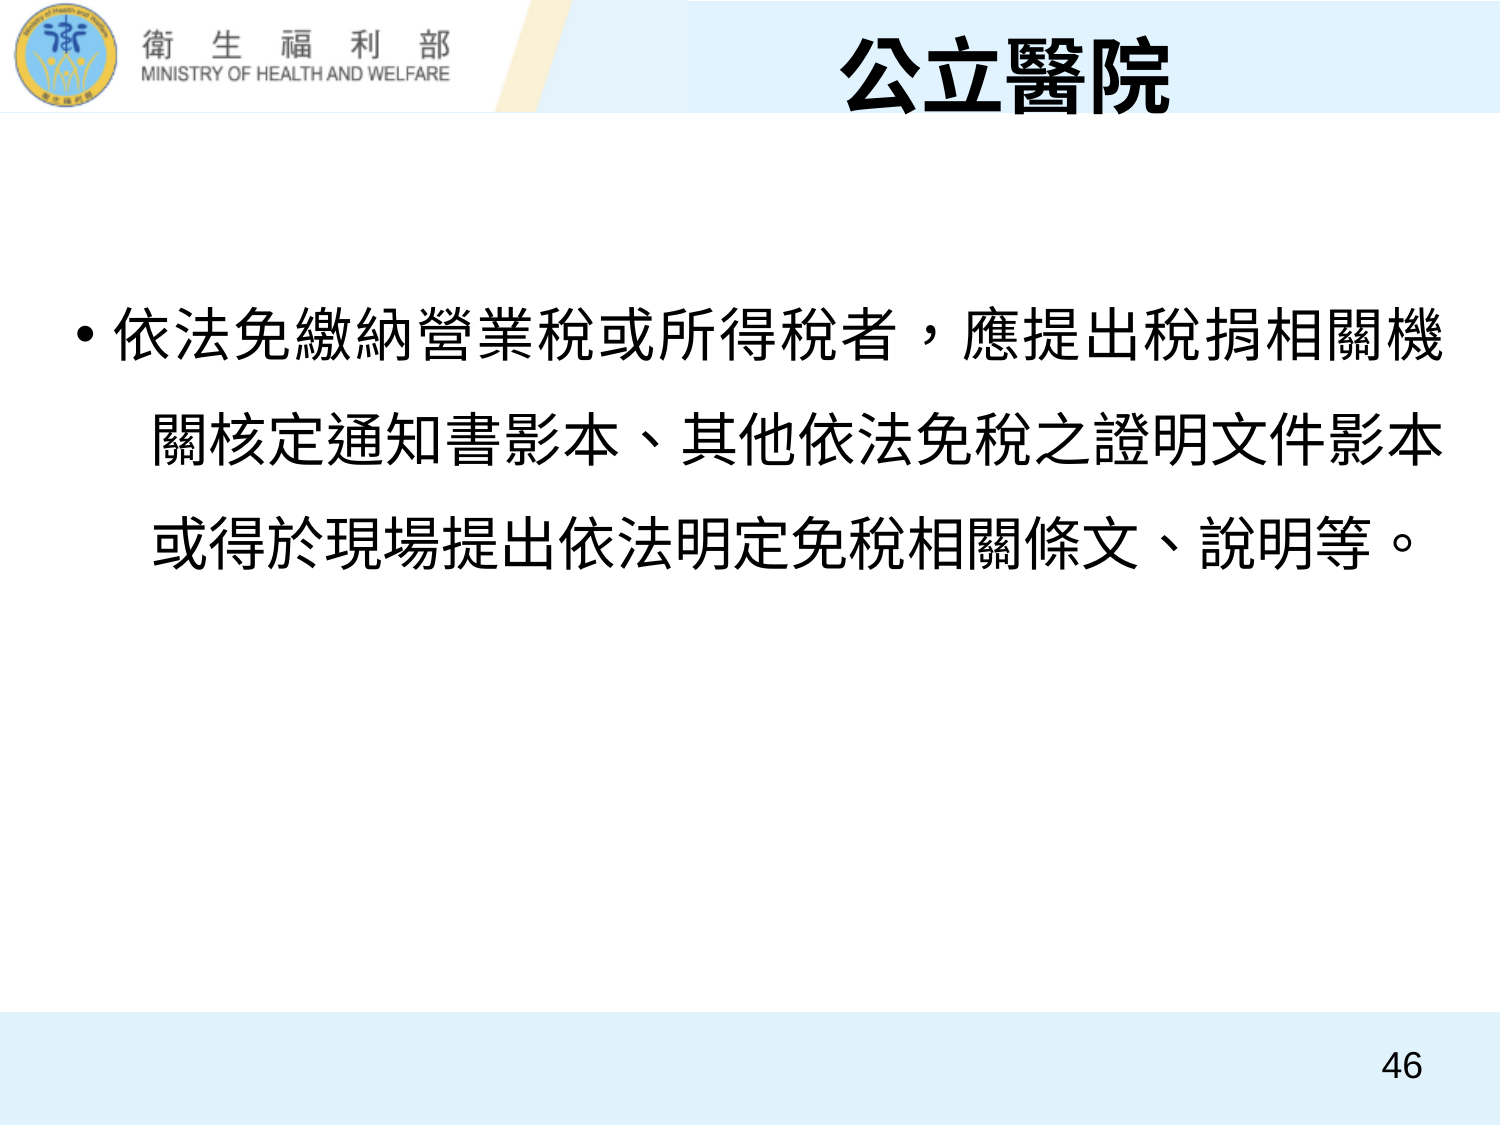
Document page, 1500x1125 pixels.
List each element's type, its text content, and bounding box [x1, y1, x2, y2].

text_box 46 [1366, 1033, 1459, 1094]
list 依法免繳納營業稅或所得稅者，應提出稅捐相關機關核定通知書影本、其他依法免稅之證明文件影本或得於現場提出依法明定免稅相關條文、說明等。 [75, 263, 1445, 703]
title 公立醫院 [838, 26, 1405, 136]
